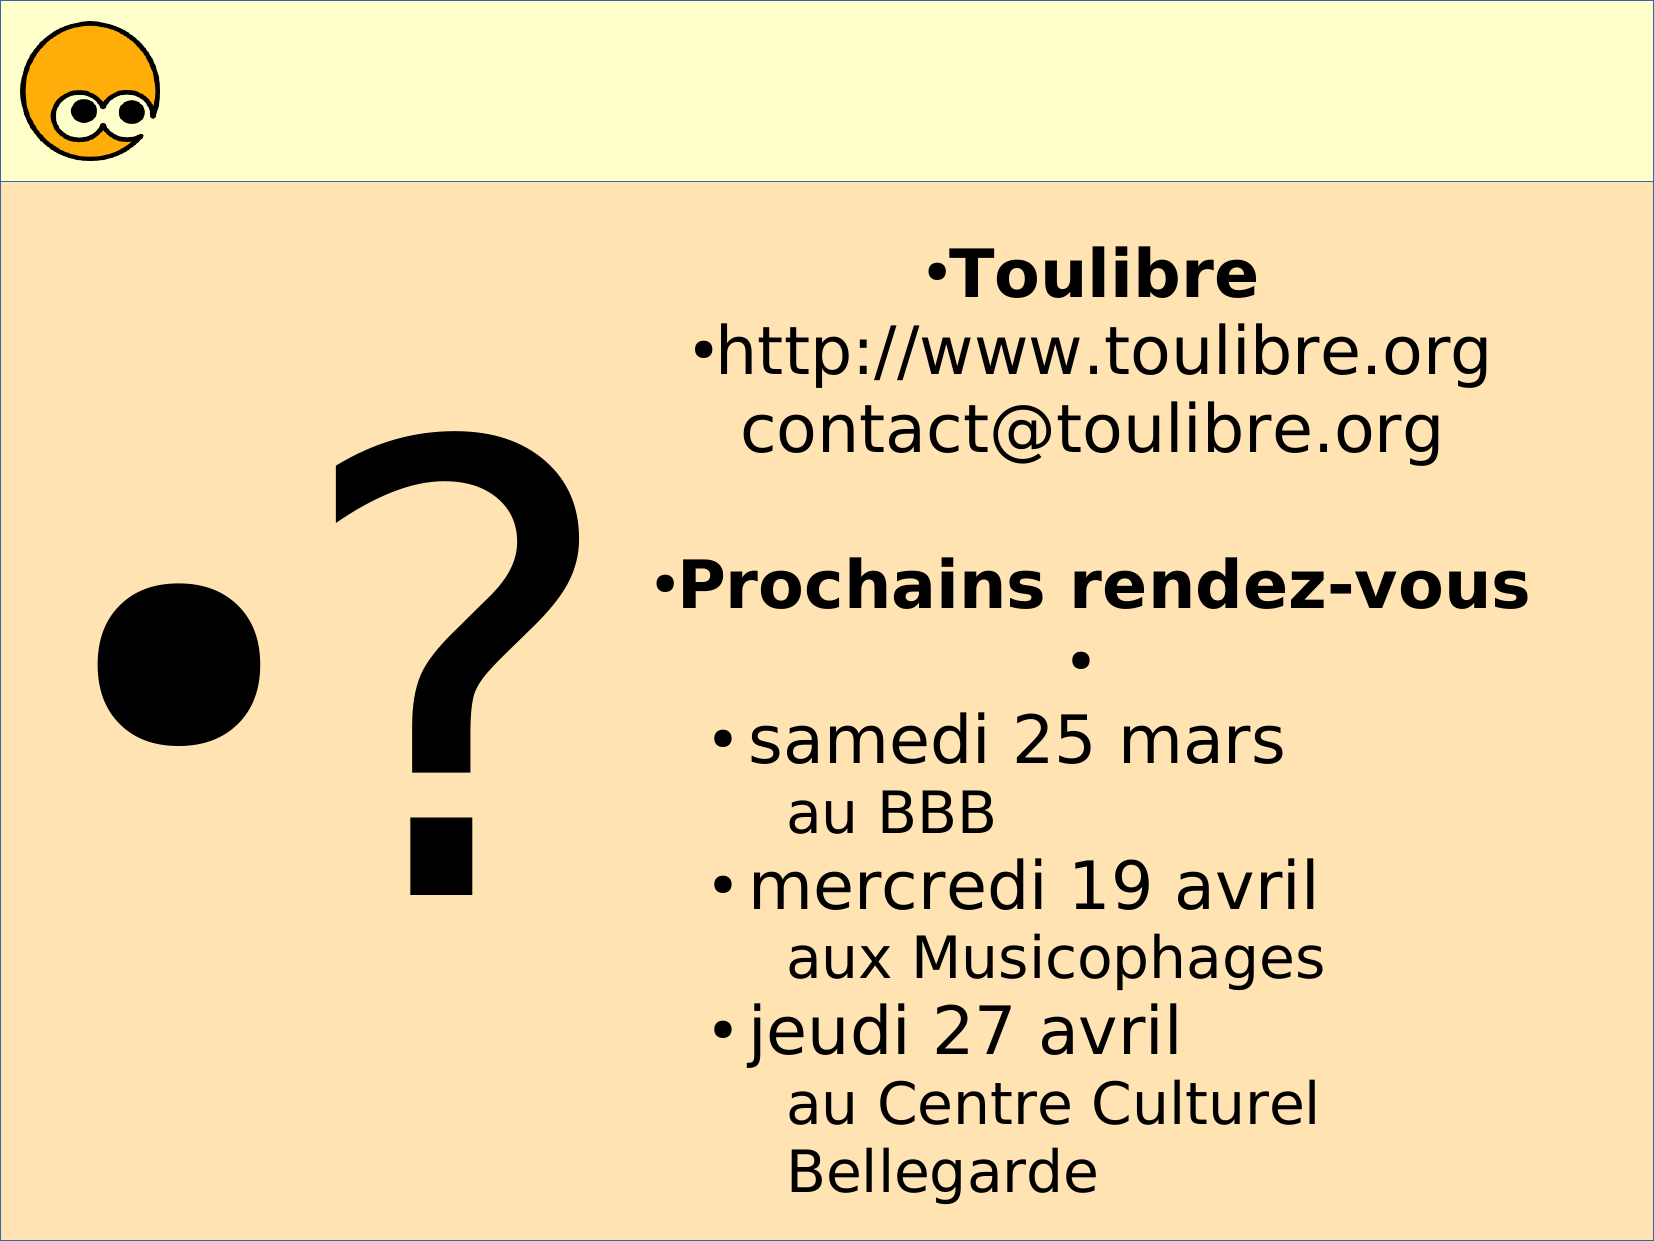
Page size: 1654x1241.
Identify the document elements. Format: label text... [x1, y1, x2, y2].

picture [20, 21, 160, 161]
text_box Toulibre http://www.toulibre.org contact@toulibre.org Prochains rendez-vous samedi 25 mars au BBB mercredi 19 avril aux Musicophages jeudi 27 avril au Centre Culturel Bellegarde [577, 227, 1608, 1146]
list ? [21, 314, 577, 1134]
